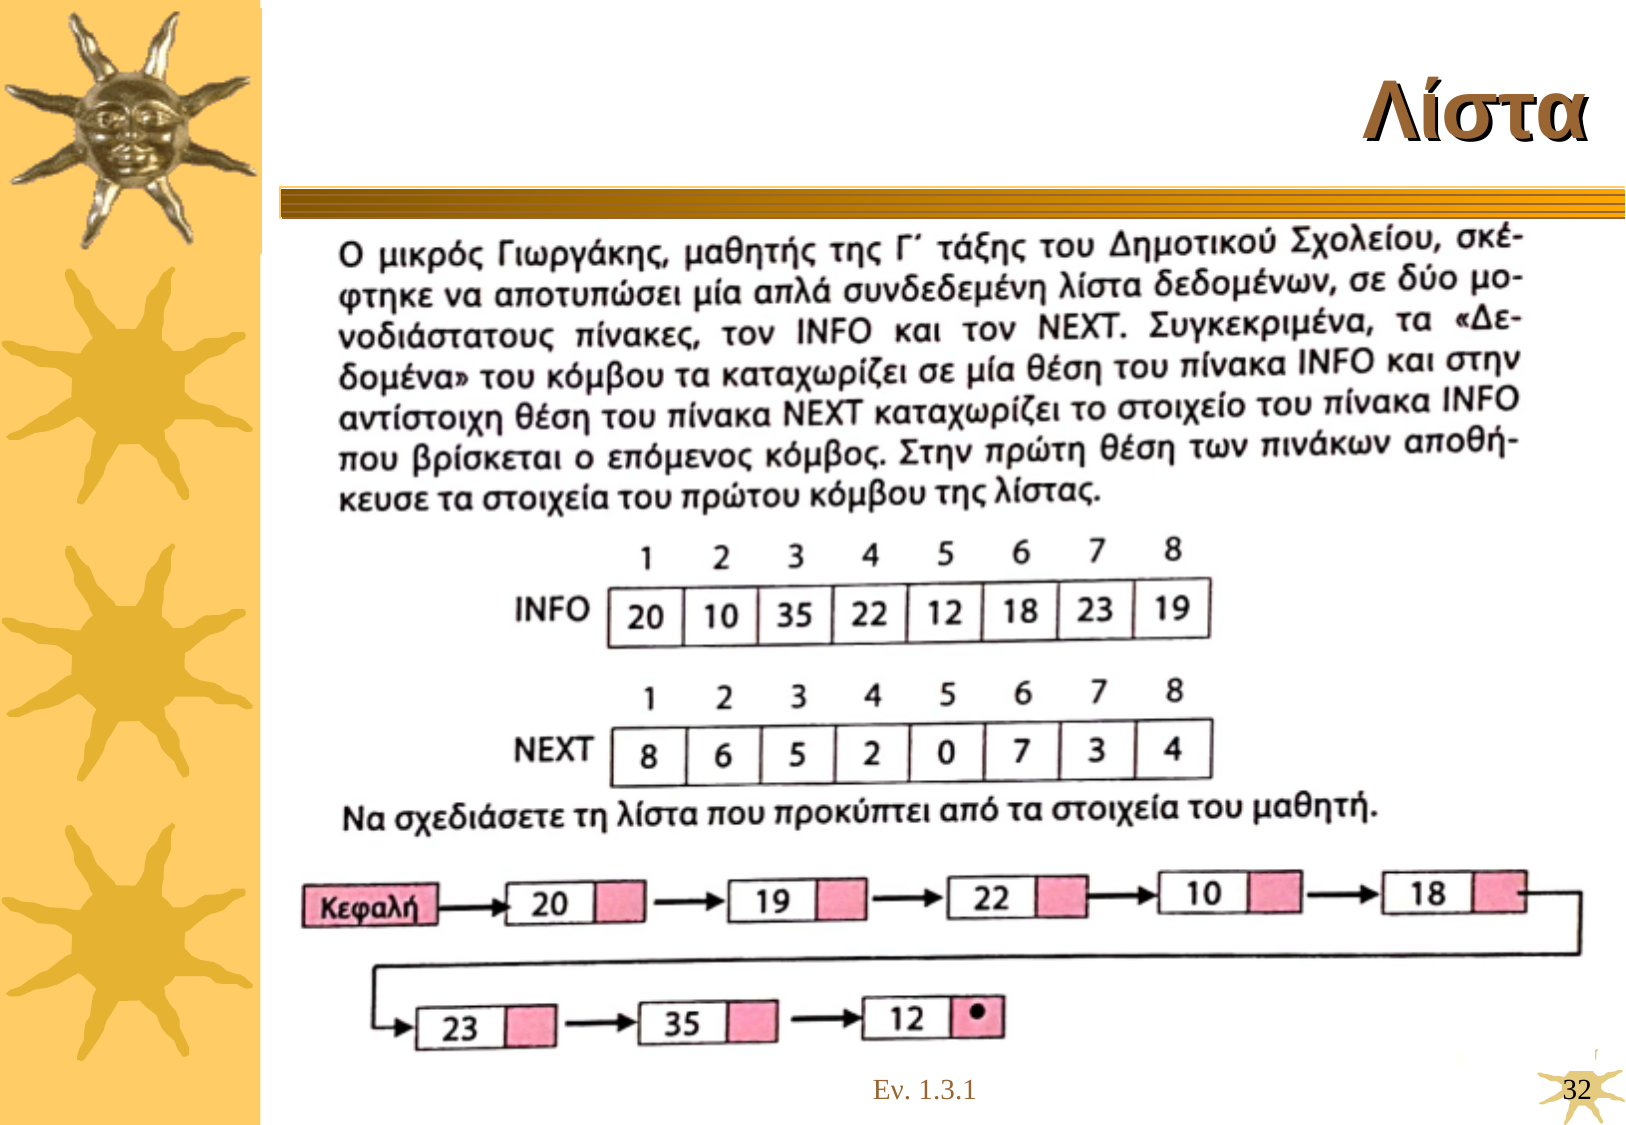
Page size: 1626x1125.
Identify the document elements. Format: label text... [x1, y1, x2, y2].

text_box Λίστα [0, 0, 1625, 163]
picture [294, 868, 1595, 1071]
picture [325, 220, 1537, 851]
picture [1, 163, 262, 254]
